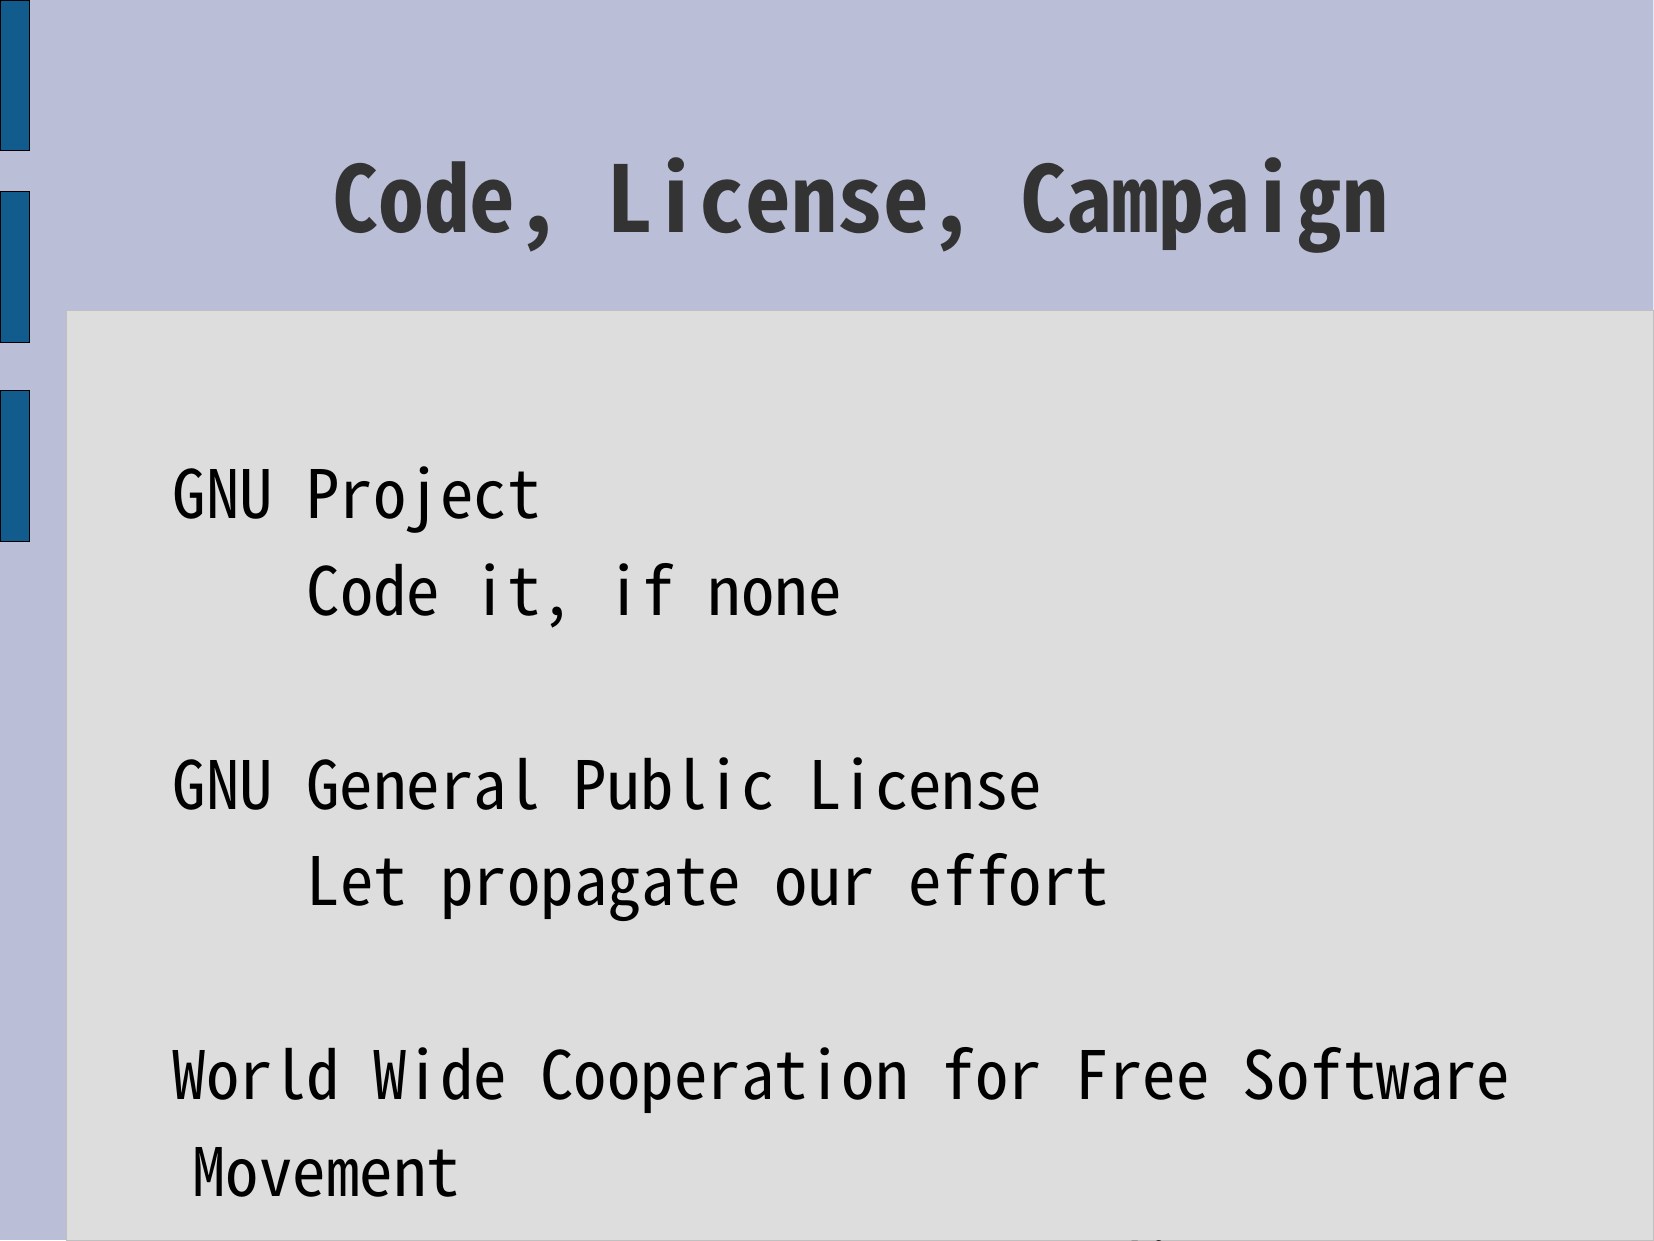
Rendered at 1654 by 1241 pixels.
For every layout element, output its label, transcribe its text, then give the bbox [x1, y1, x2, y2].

list GNU Project Code it, if none GNU General Public License Let propagate our effort World Wide Cooperation for Free Software Movement FSF, FSFE, FSFLA, FSF India [121, 344, 1534, 1127]
title Code, License, Campaign [123, 88, 1536, 296]
